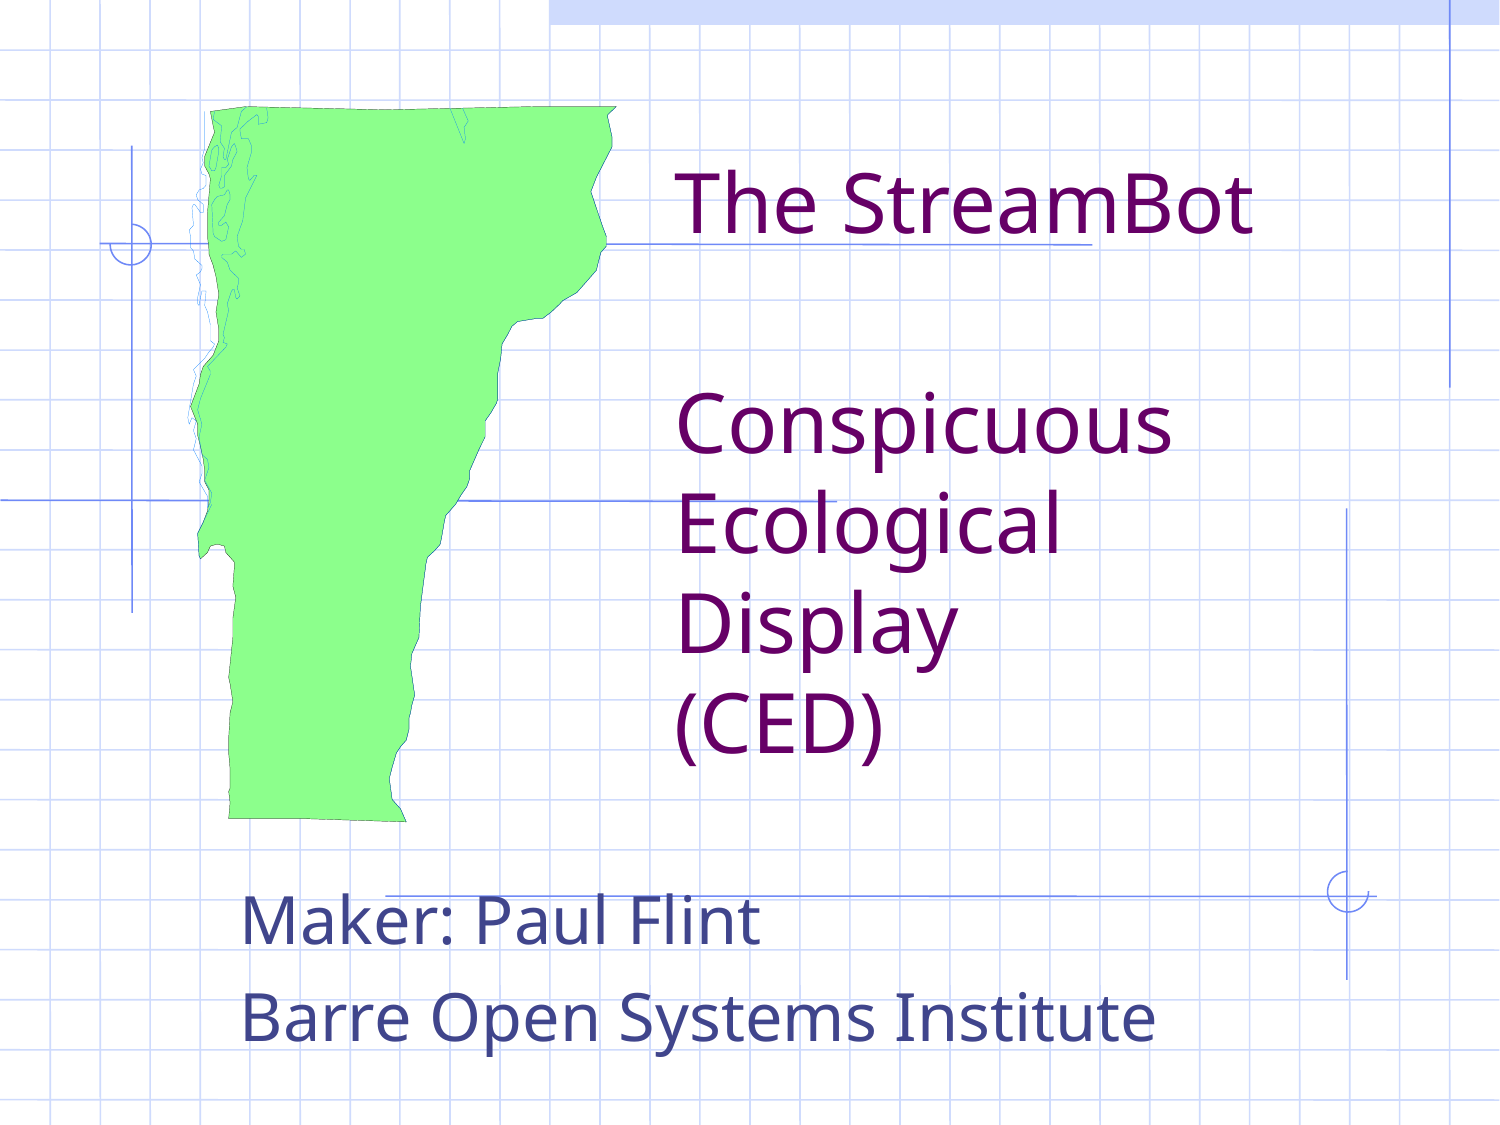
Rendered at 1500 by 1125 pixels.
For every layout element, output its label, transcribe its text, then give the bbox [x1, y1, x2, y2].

picture [165, 104, 640, 824]
title The StreamBot Conspicuous Ecological Display (CED) [660, 142, 1456, 858]
subtitle Maker: Paul Flint Barre Open Systems Institute [225, 870, 1276, 1125]
